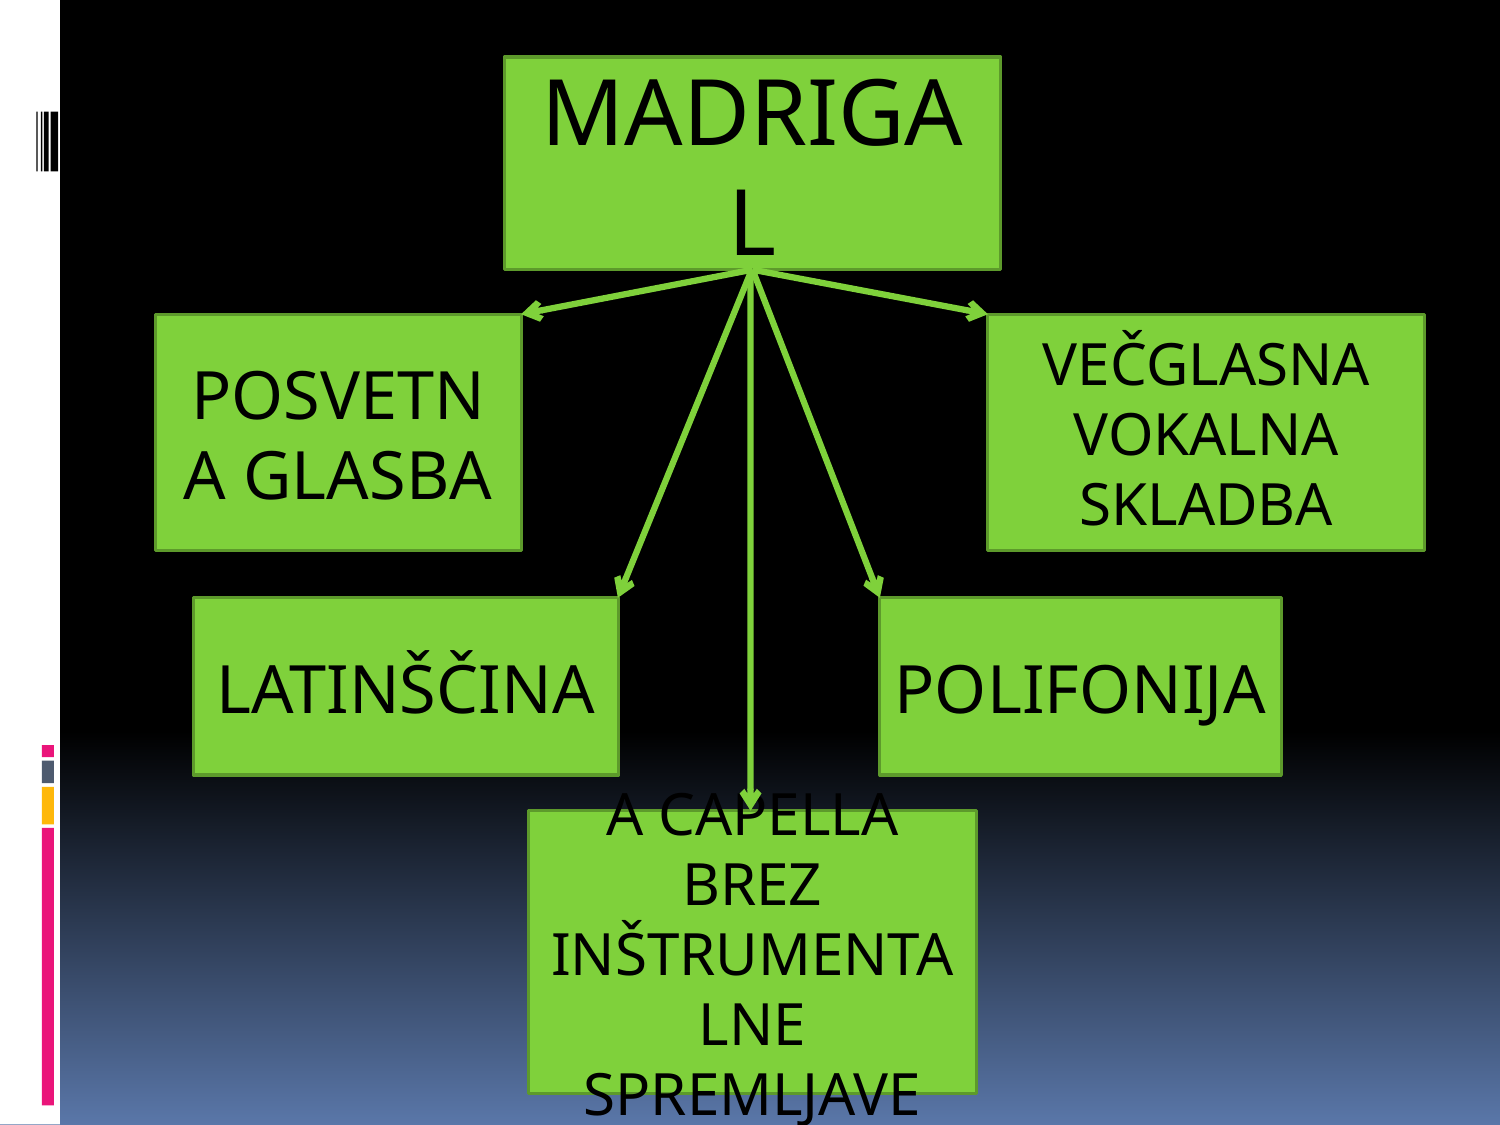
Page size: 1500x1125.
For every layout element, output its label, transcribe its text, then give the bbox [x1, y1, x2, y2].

text_box VEČGLASNA VOKALNA SKLADBA [987, 314, 1425, 551]
text_box POSVETNA GLASBA [155, 314, 522, 551]
text_box POLIFONIJA [879, 597, 1282, 775]
text_box A CAPELLA BREZ INŠTRUMENTALNE SPREMLJAVE [528, 810, 977, 1094]
text_box MADRIGAL [504, 57, 1001, 270]
text_box LATINŠČINA [193, 597, 619, 775]
